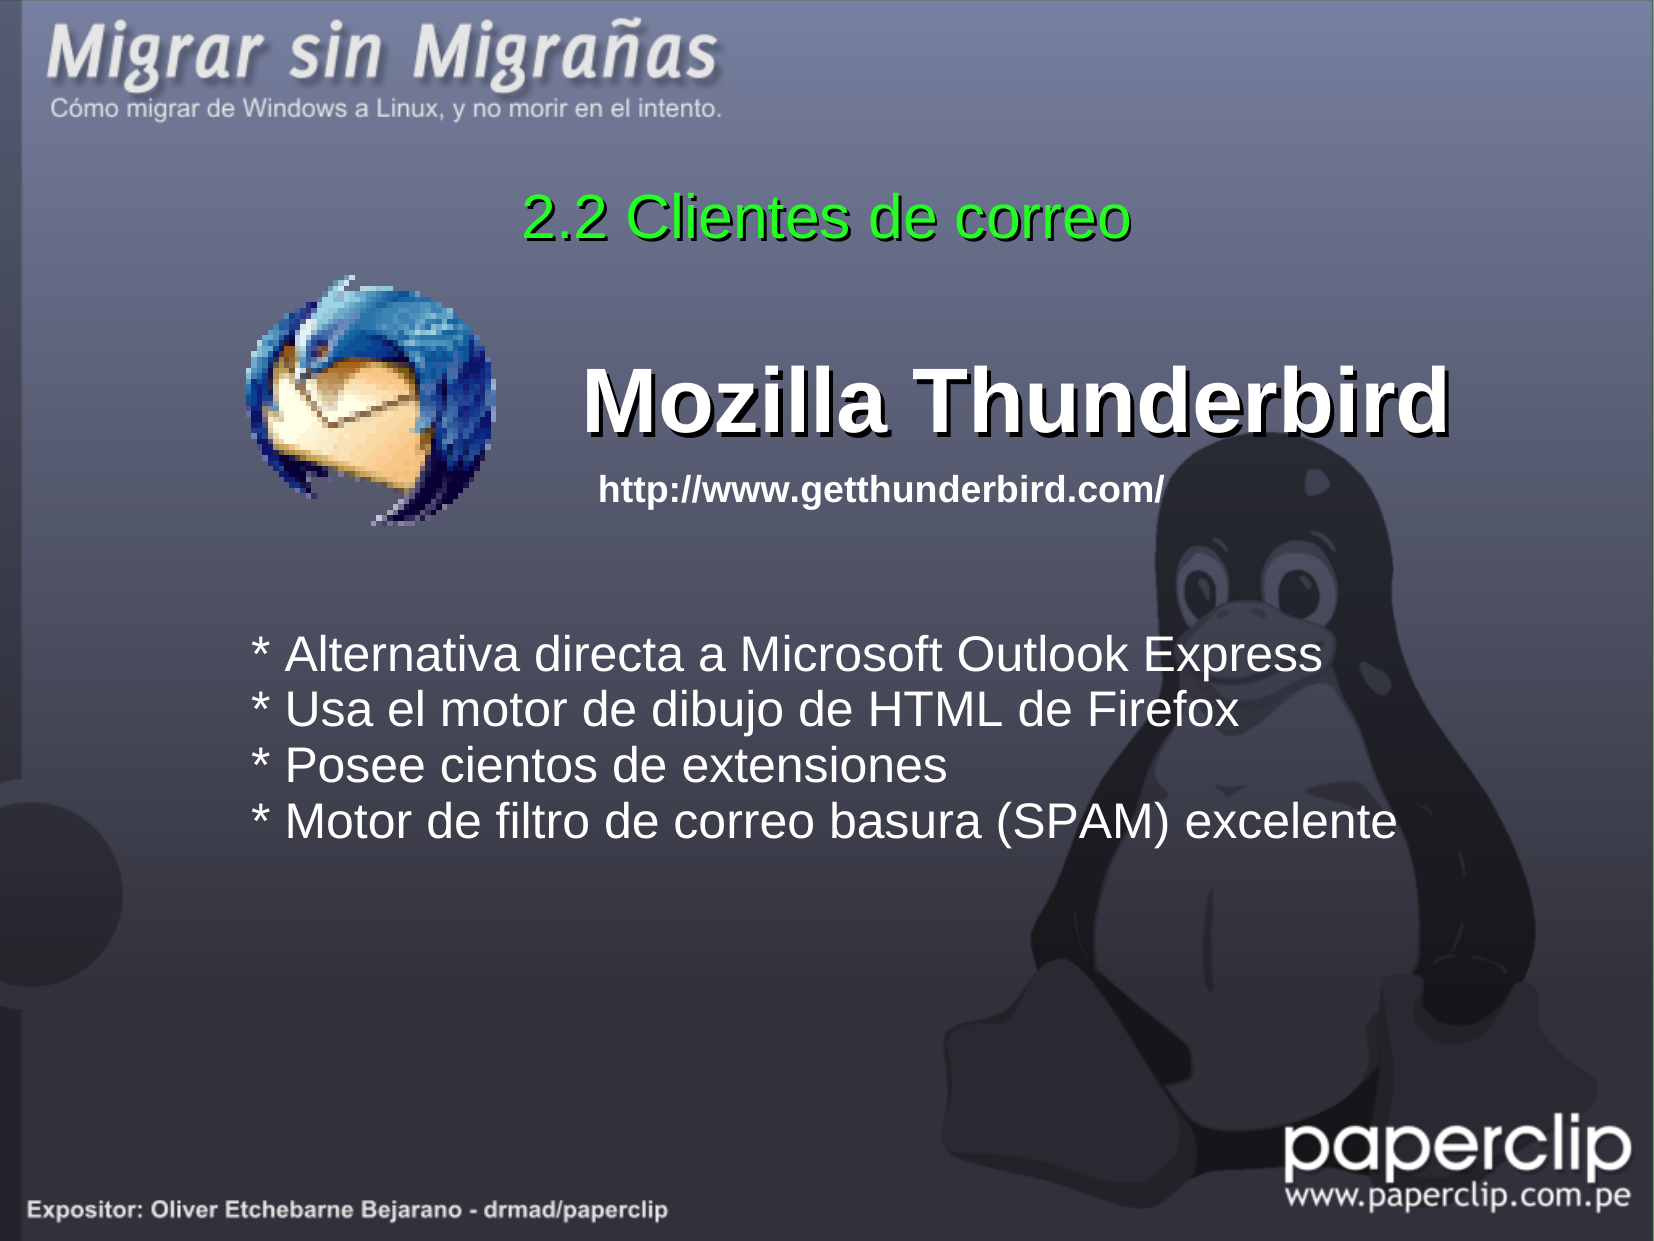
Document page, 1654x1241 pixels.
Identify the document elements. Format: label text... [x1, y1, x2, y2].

text_box http://www.getthunderbird.com/ [583, 460, 1181, 518]
picture [0, 0, 1654, 1241]
text_box * Alternativa directa a Microsoft Outlook Express * Usa el motor de dibujo de HTML de Firefox * Posee cientos de extensiones * Motor de filtro de correo basura (SPAM) excelente [236, 618, 1447, 857]
text_box Mozilla Thunderbird [566, 342, 1542, 460]
title 2.2 Clientes de correo [82, 177, 1571, 257]
